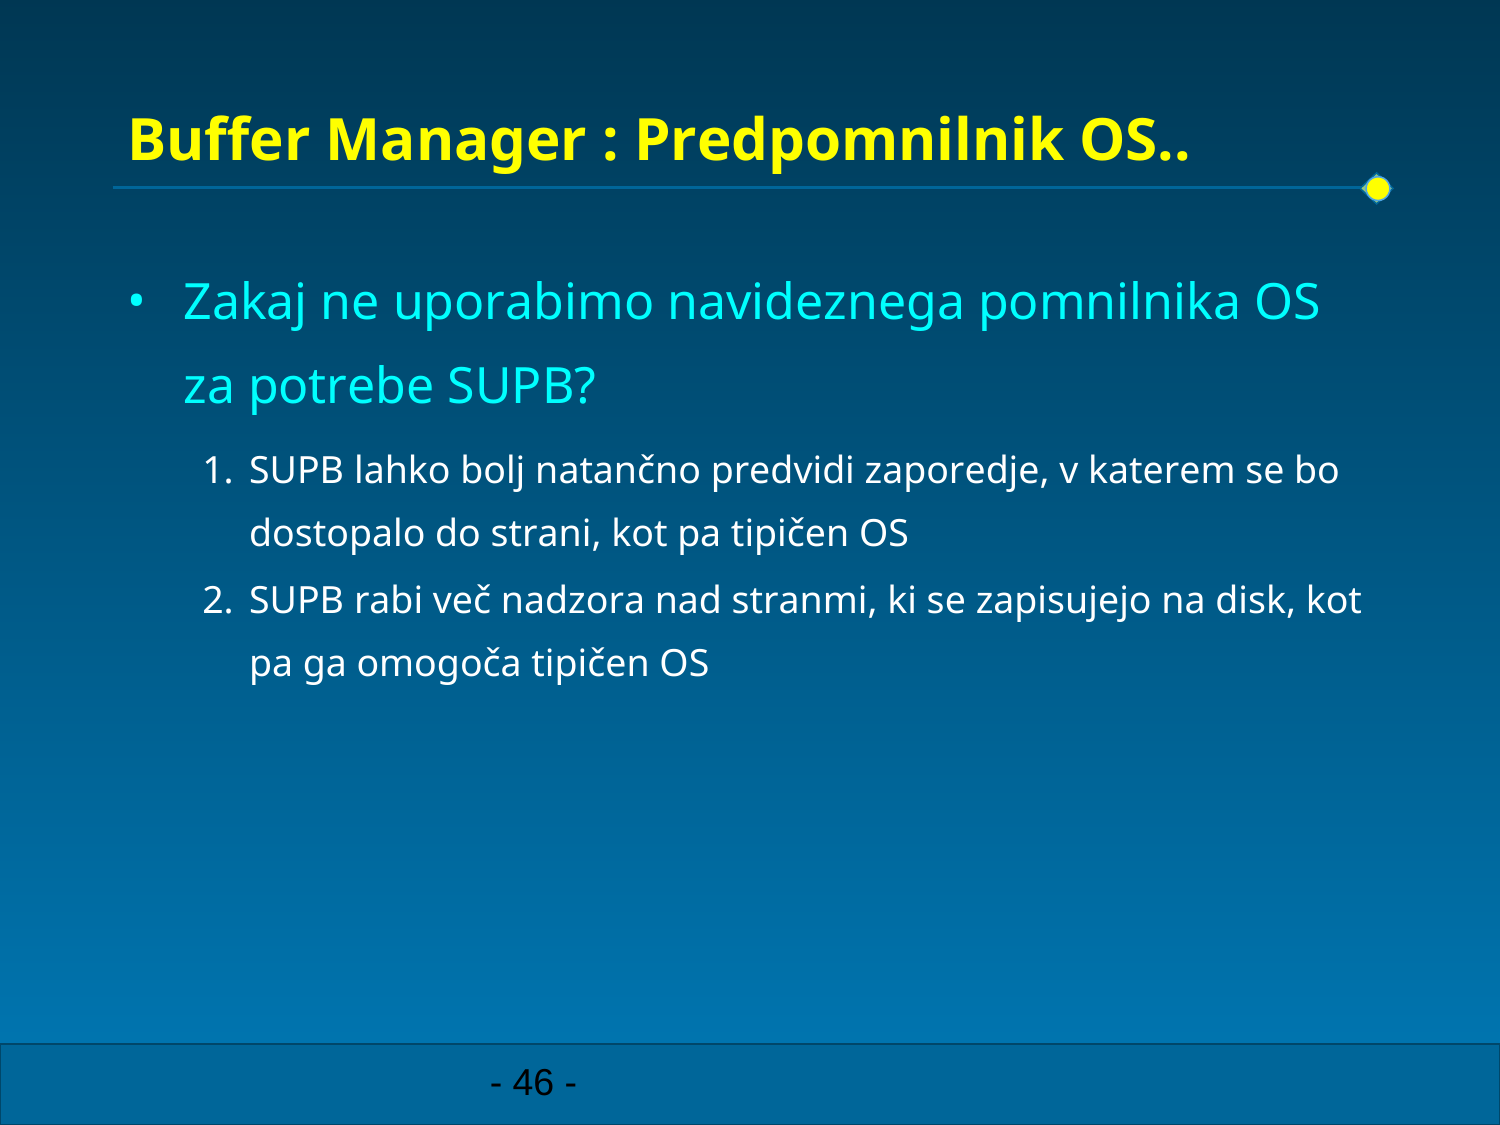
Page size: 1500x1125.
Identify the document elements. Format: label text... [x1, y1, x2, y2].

title Buffer Manager : Predpomnilnik OS.. [112, 94, 1388, 181]
list Zakaj ne uporabimo navideznega pomnilnika OS za potrebe SUPB? SUPB lahko bolj natančno predvidi zaporedje, v katerem se bo dostopalo do strani, kot pa tipičen OS SUPB rabi več nadzora nad stranmi, ki se zapisujejo na disk, kot pa ga omogoča tipičen OS [112, 237, 1388, 963]
